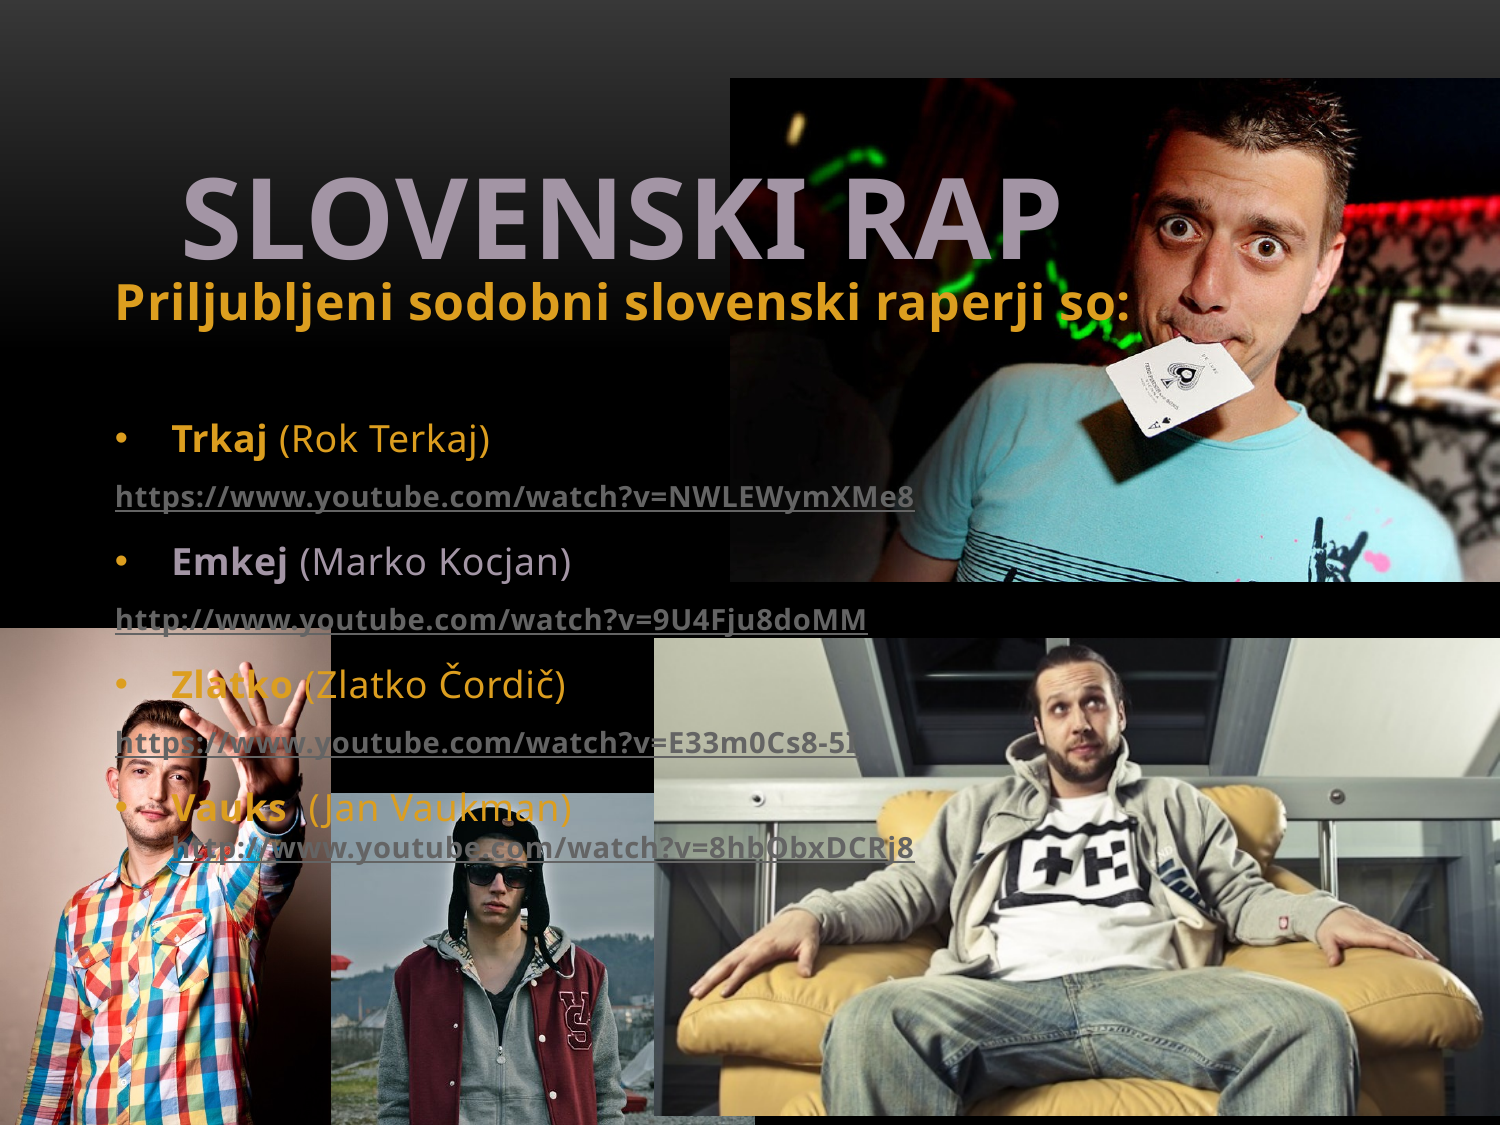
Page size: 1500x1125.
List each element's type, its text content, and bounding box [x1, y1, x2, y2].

picture [0, 0, 1500, 1125]
title SLOVENSKI RAP [165, 101, 1466, 290]
list Priljubljeni sodobni slovenski raperji so: Trkaj (Rok Terkaj) https://www.youtube.com/watch?v=NWLEWymXMe8 Emkej (Marko Kocjan) http://www.youtube.com/watch?v=9U4Fju8doMM Zlatko (Zlatko Čordič) https://www.youtube.com/watch?v=E33m0Cs8-5I Vauks (Jan Vaukman) http://www.youtube.com/watch?v=8hbObxDCRj8 [99, 262, 1400, 938]
